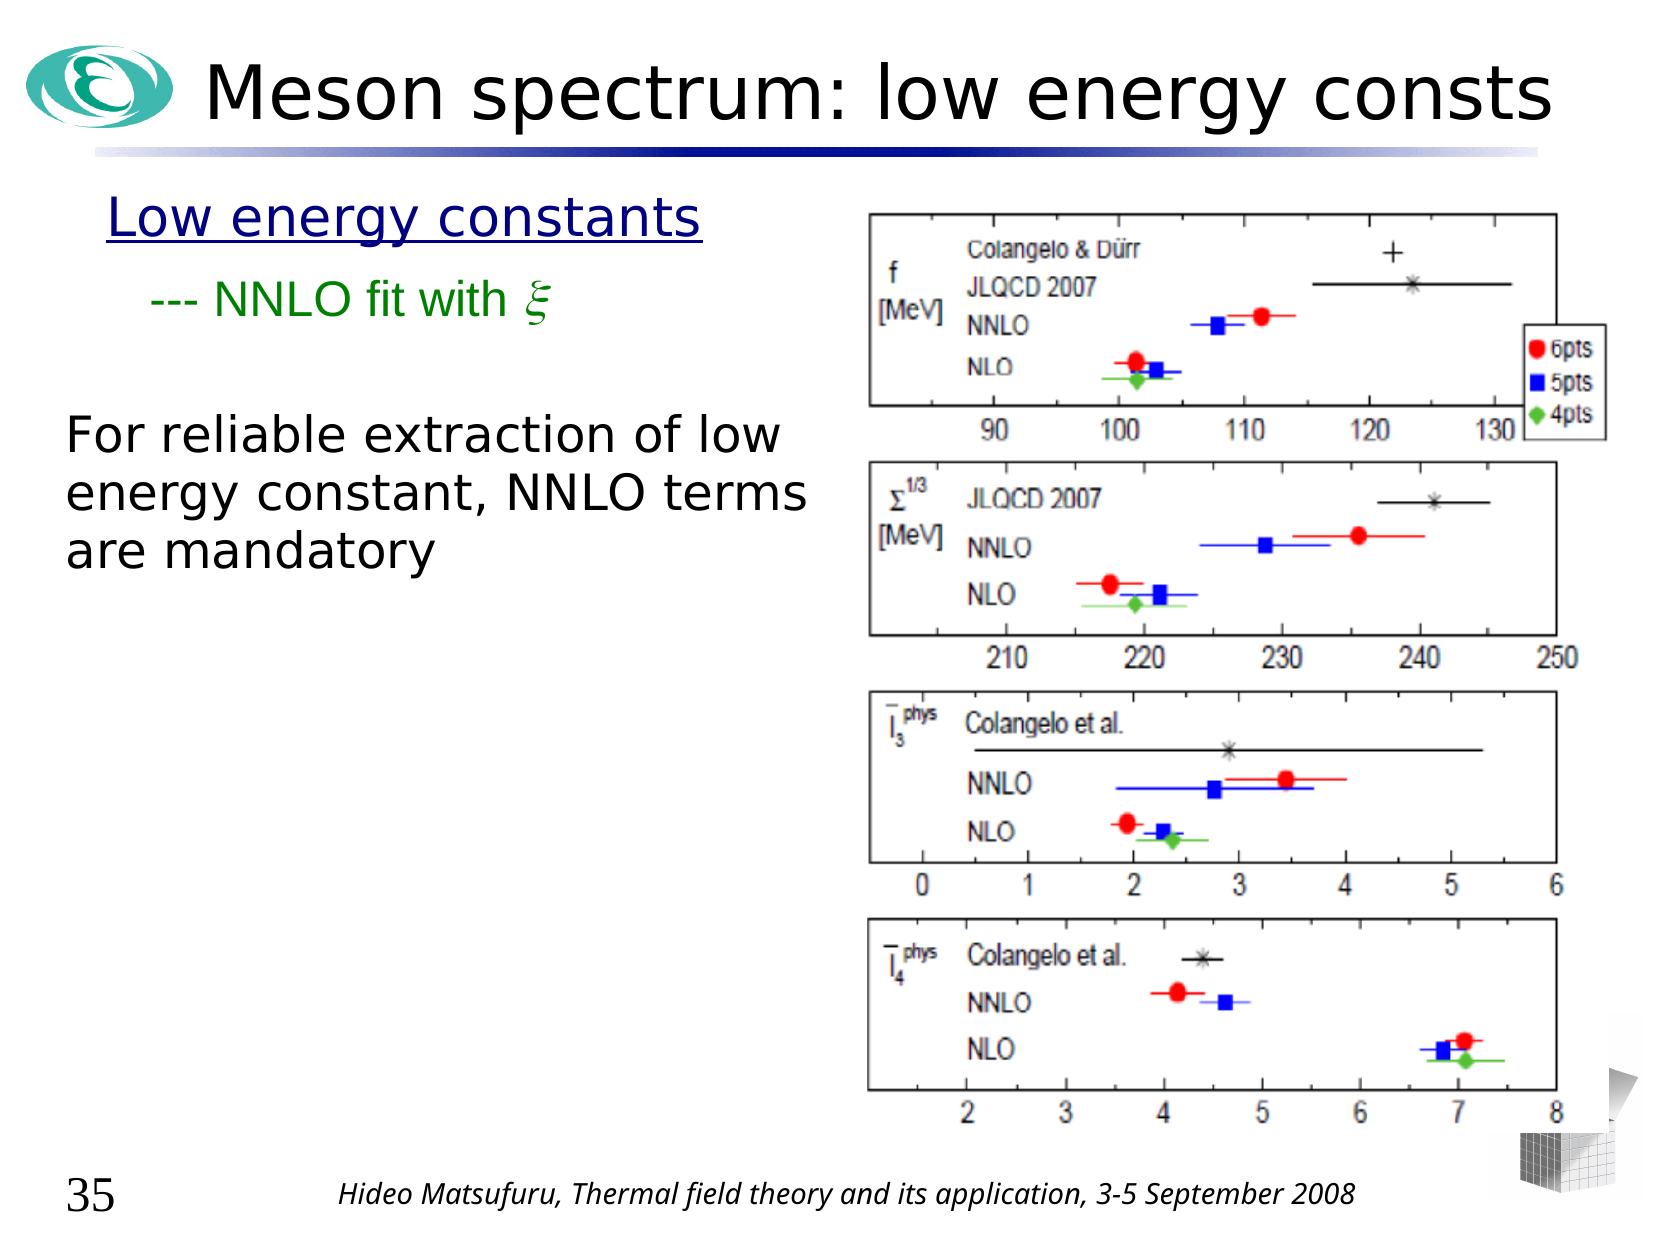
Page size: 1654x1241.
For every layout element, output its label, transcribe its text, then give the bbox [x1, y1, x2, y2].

picture [20, 37, 179, 136]
title Meson spectrum: low energy consts [192, 40, 1568, 147]
picture [863, 208, 1644, 1200]
picture [95, 147, 1538, 157]
list Low energy constants [88, 186, 1541, 695]
text_box For reliable extraction of low energy constant, NNLO terms are mandatory [65, 405, 809, 581]
text_box --- NNLO fit with  [149, 271, 548, 384]
